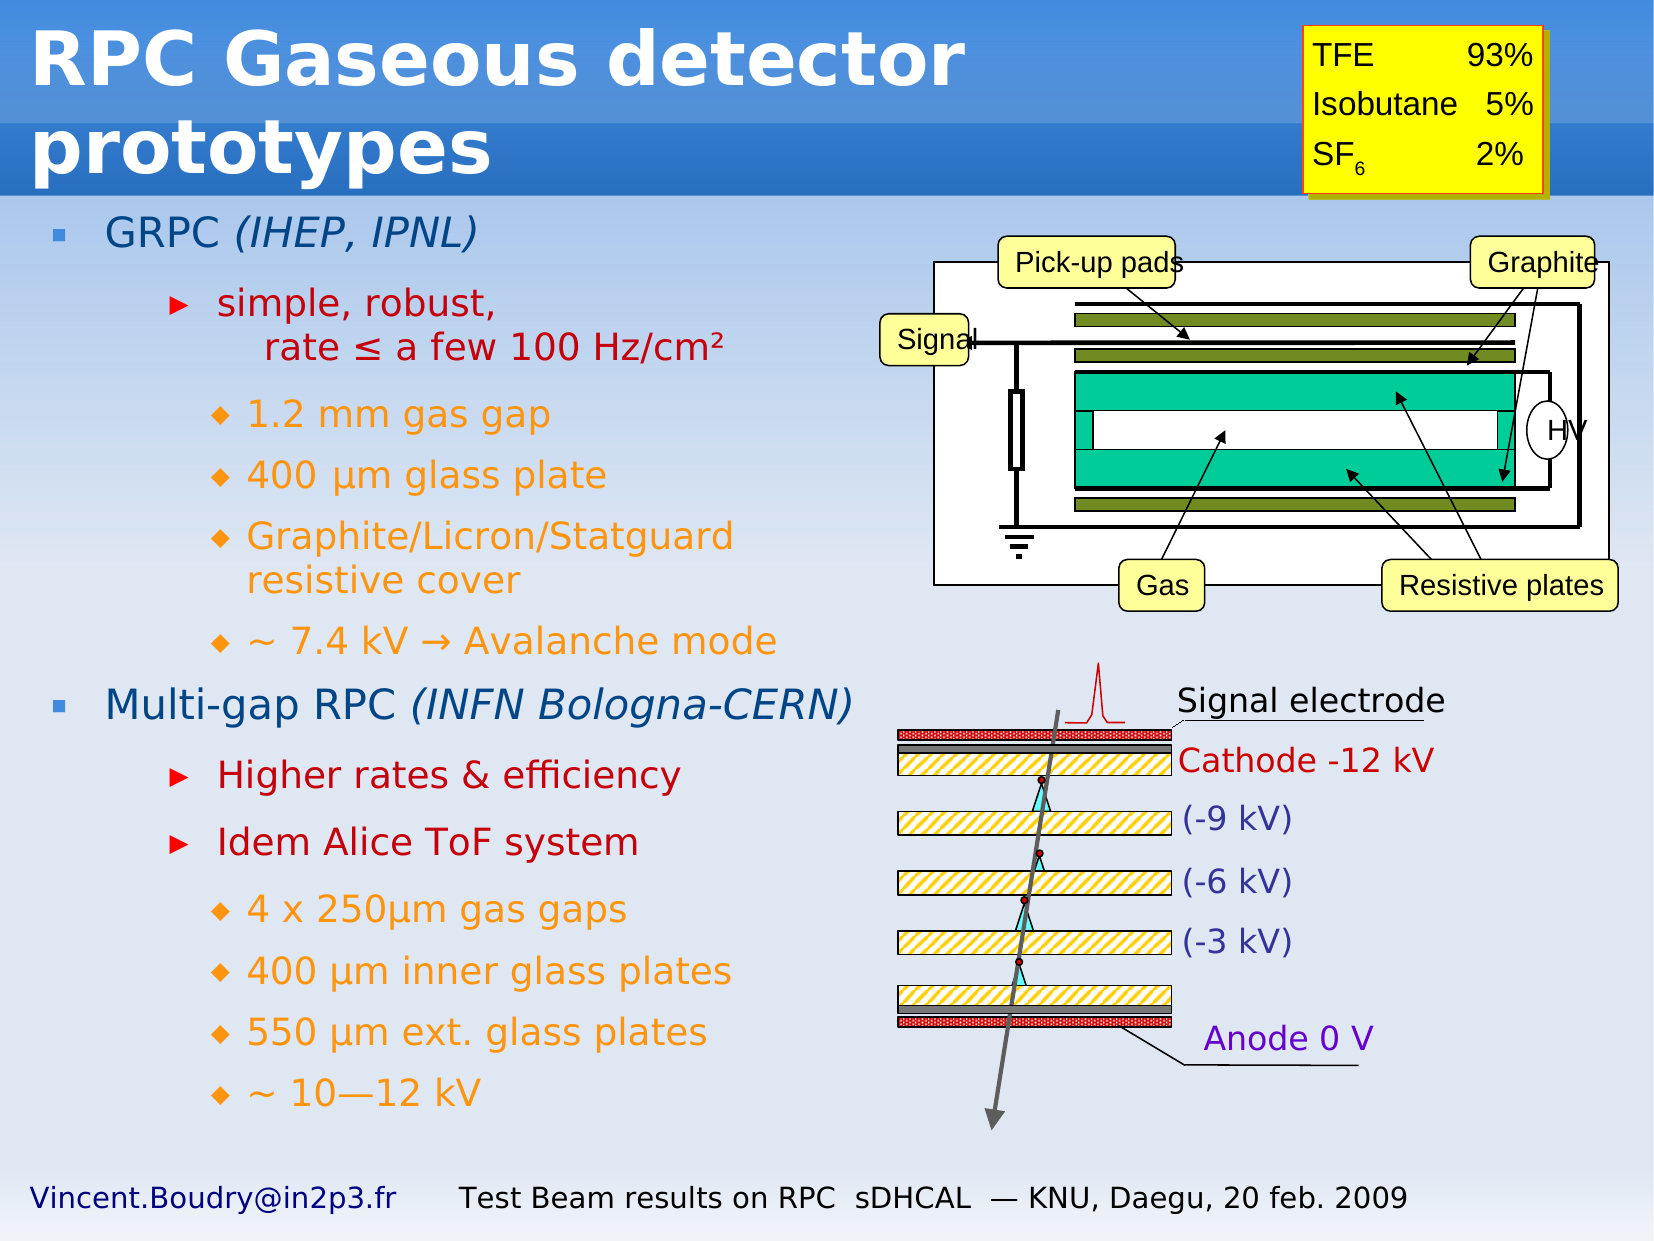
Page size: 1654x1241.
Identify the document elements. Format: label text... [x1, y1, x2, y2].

text_box [1093, 411, 1423, 449]
text_box [1405, 529, 1479, 559]
text_box (-3 kV) [1168, 909, 1303, 964]
text_box [1467, 262, 1609, 559]
text_box [1180, 491, 1396, 525]
title RPC Gaseous detector prototypes [29, 0, 1234, 208]
text_box [898, 730, 1052, 740]
text_box Cathode -12 kV [1158, 728, 1450, 789]
text_box [1408, 411, 1497, 449]
list GRPC (IHEP, IPNL) simple, robust, rate ≤ a few 100 Hz/cm² 1.2 mm gas gap 400 µm glass plate Graphite/Licron/Statguard resistive cover ~ 7.4 kV → Avalanche mode Multi-gap RPC (INFN Bologna-CERN) Higher rates & efficiency Idem Alice ToF system 4 x 250µm gas gaps 400 µm inner glass plates 550 µm ext. glass plates ~ 10—12 kV [33, 209, 902, 1182]
text_box [898, 871, 1030, 895]
text_box Gas [1118, 559, 1205, 612]
text_box [898, 776, 1045, 835]
text_box Anode 0 V [1184, 995, 1389, 1067]
text_box [898, 1017, 1007, 1027]
text_box [898, 745, 1172, 775]
text_box [934, 262, 1186, 340]
text_box [1448, 306, 1577, 525]
text_box [1515, 374, 1548, 486]
text_box [1516, 289, 1536, 302]
text_box Signal [879, 313, 969, 366]
text_box Graphite [1470, 236, 1595, 289]
text_box (-6 kV) [1162, 847, 1309, 909]
text_box [1041, 800, 1162, 835]
text_box [1011, 1017, 1172, 1027]
text_box [1032, 850, 1162, 895]
text_box TFE 93% Isobutane 5% SF6 2% [1303, 25, 1543, 194]
text_box Signal electrode [1157, 656, 1462, 728]
text_box Pick-up pads [998, 236, 1176, 289]
picture [0, 0, 1654, 1241]
text_box [1056, 730, 1172, 740]
text_box [1515, 374, 1521, 402]
text_box [1151, 306, 1508, 340]
text_box HV [1526, 400, 1568, 460]
text_box [1369, 491, 1462, 525]
text_box Resistive plates [1381, 559, 1619, 612]
text_box [1164, 529, 1428, 586]
text_box [898, 958, 1172, 1013]
text_box [898, 896, 1028, 955]
text_box [1130, 262, 1521, 302]
text_box [934, 306, 1533, 586]
text_box [1022, 915, 1168, 955]
text_box (-9 kV) [1162, 775, 1309, 847]
